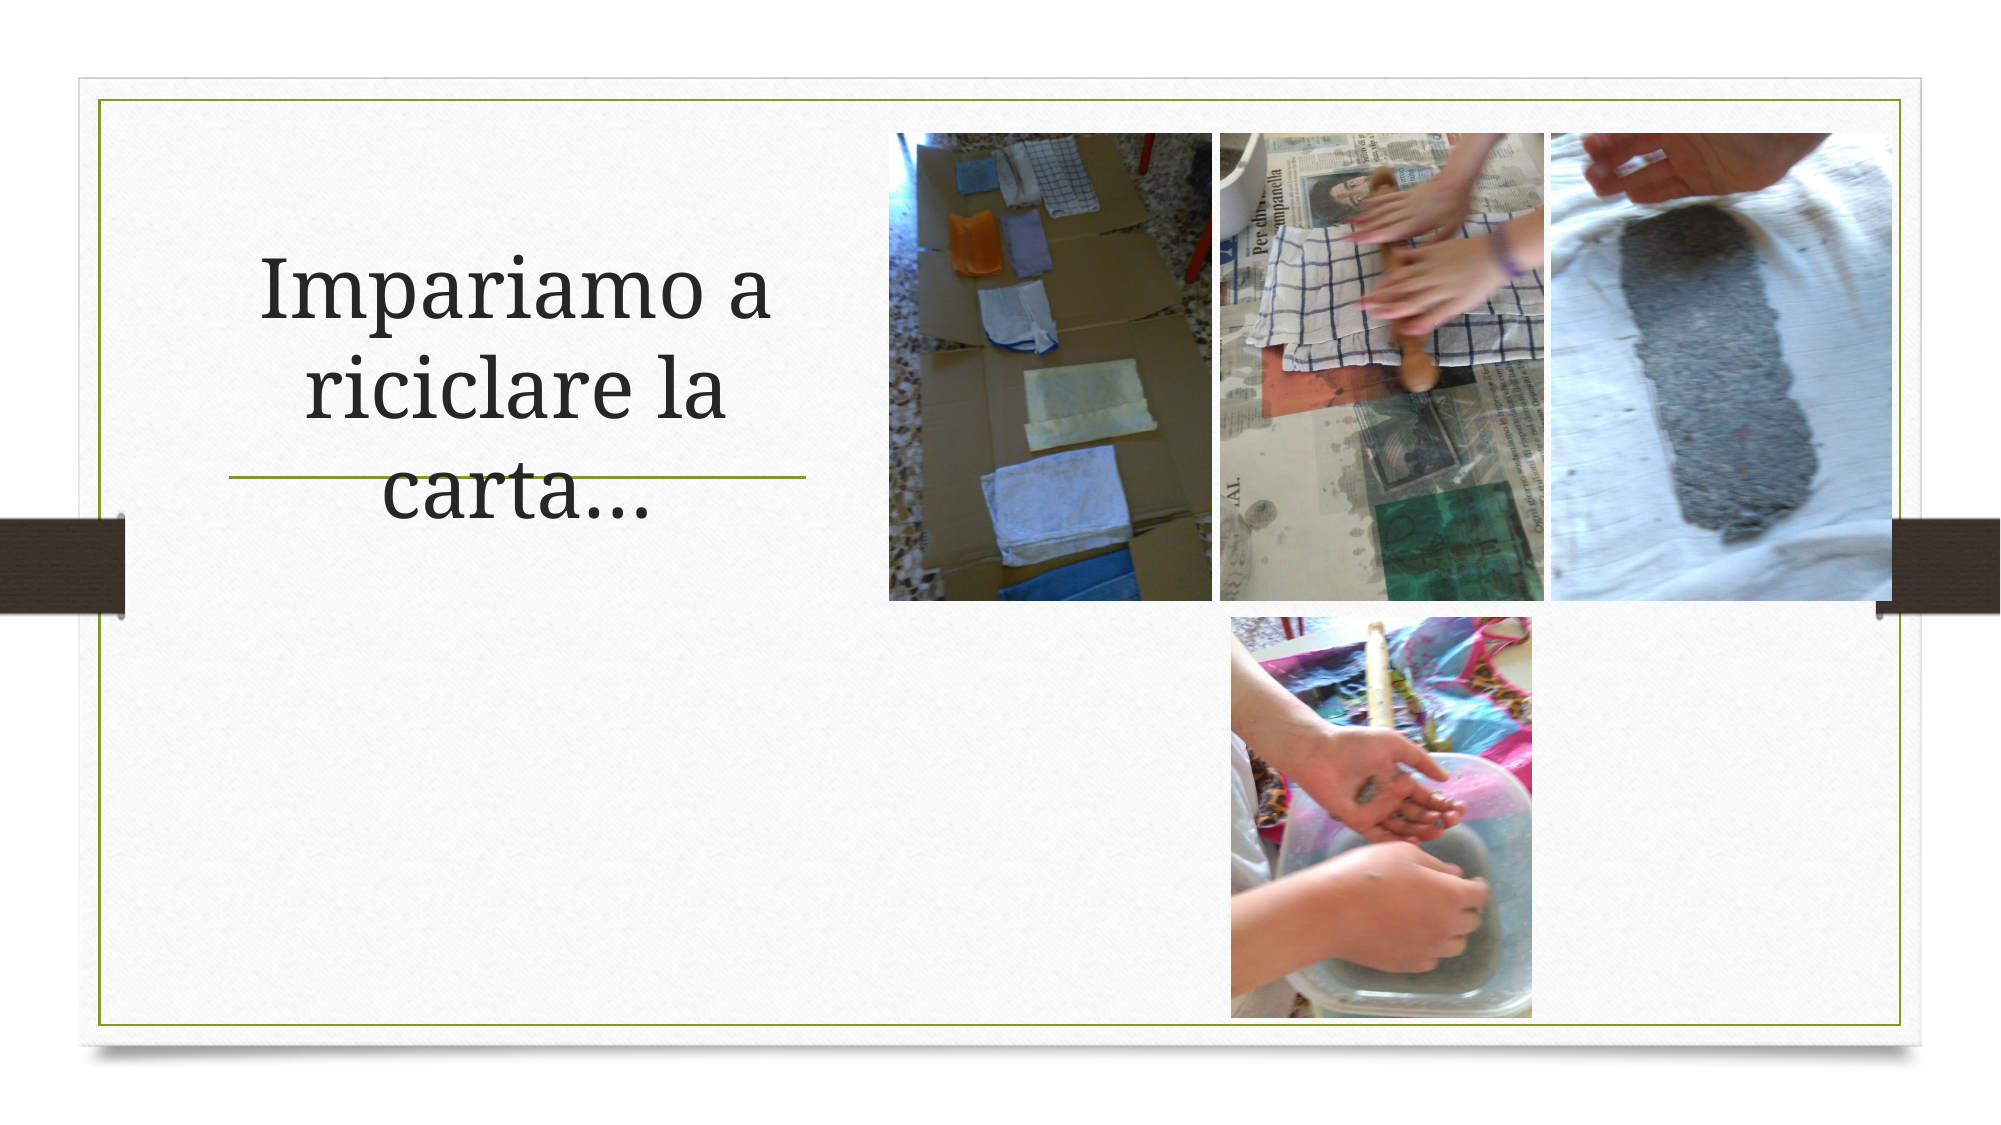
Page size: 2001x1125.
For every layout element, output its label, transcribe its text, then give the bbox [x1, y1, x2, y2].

title Impariamo a riciclare la carta… [212, 227, 823, 453]
picture [0, 0, 2001, 1125]
